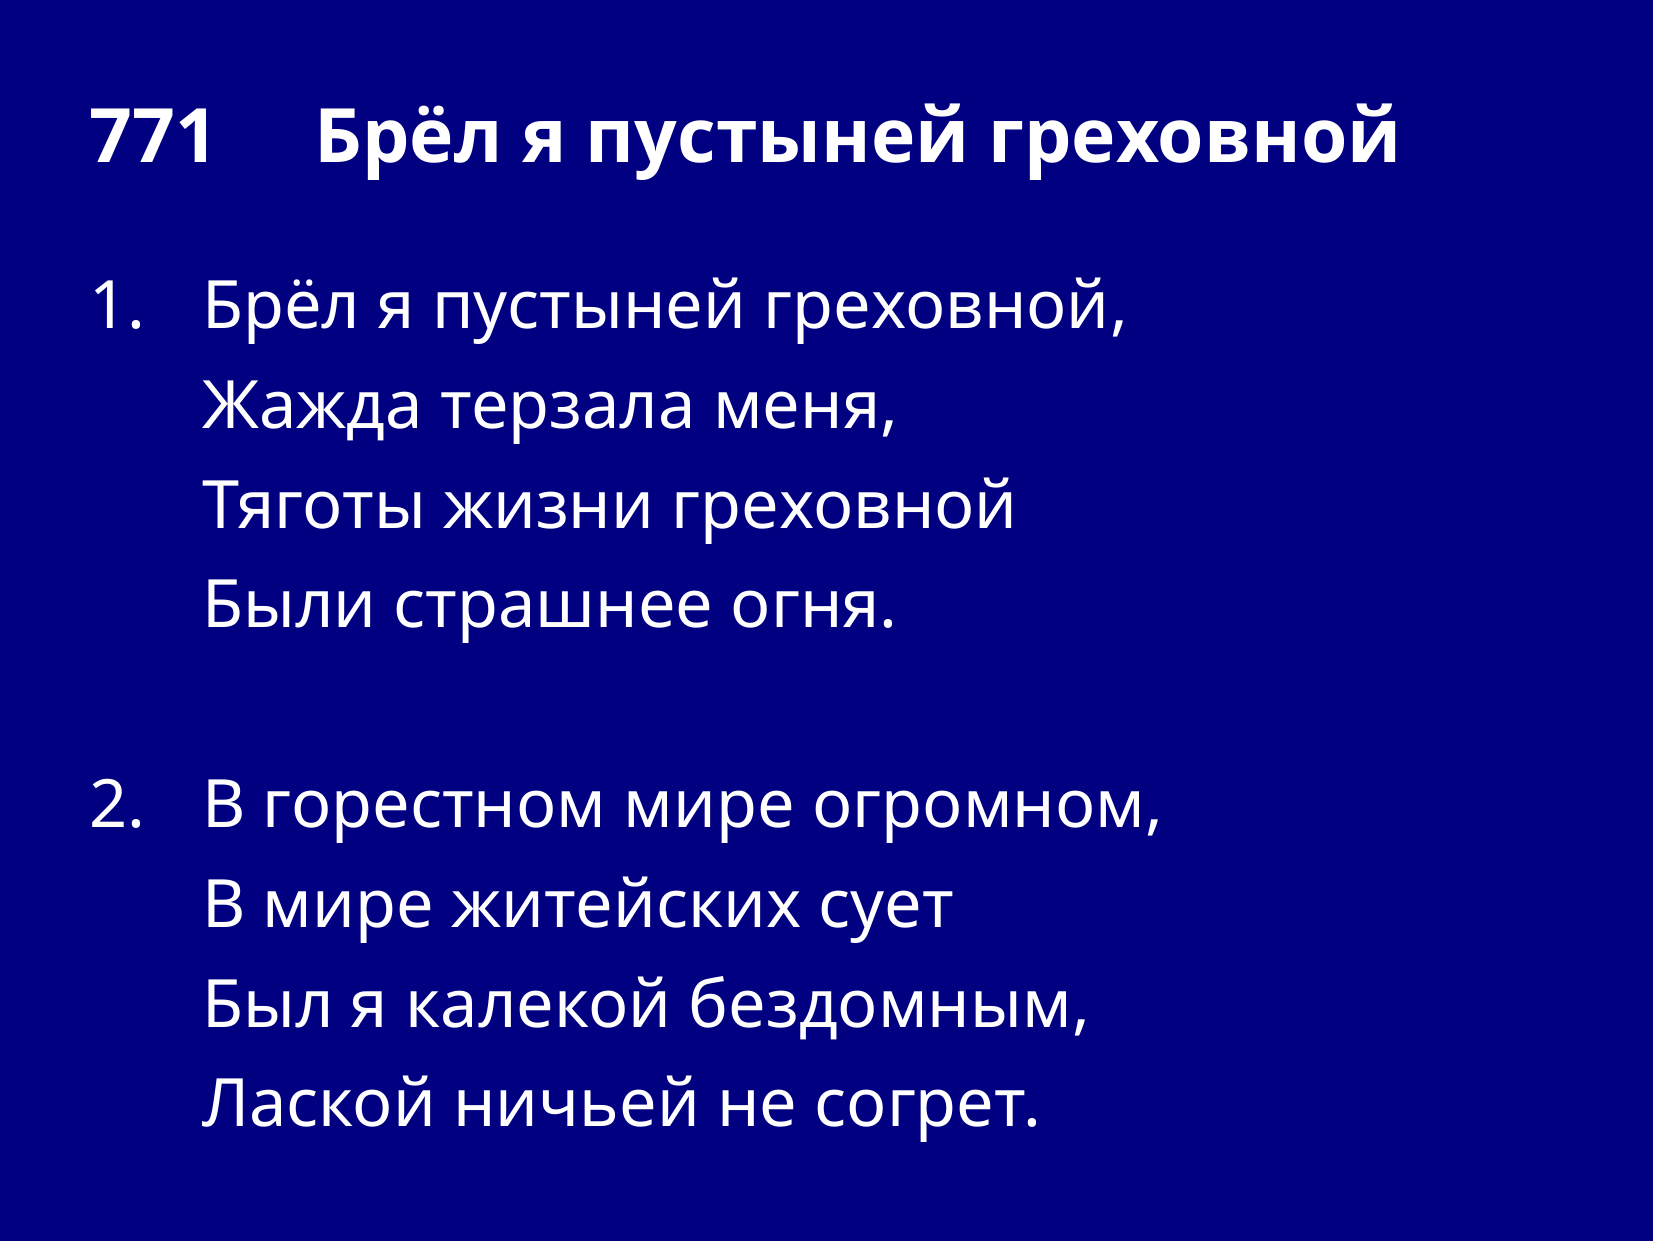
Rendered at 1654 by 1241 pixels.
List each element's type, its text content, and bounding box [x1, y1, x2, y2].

text_box 771 Брёл я пустыней греховной [75, 75, 1576, 188]
text_box 1. Брёл я пустыней греховной, Жажда терзала меня, Тяготы жизни греховной Были страшнее огня. 2. В горестном мире огромном, В мире житейских сует Был я калекой бездомным, Лаской ничьей не согрет. [75, 188, 1576, 1163]
